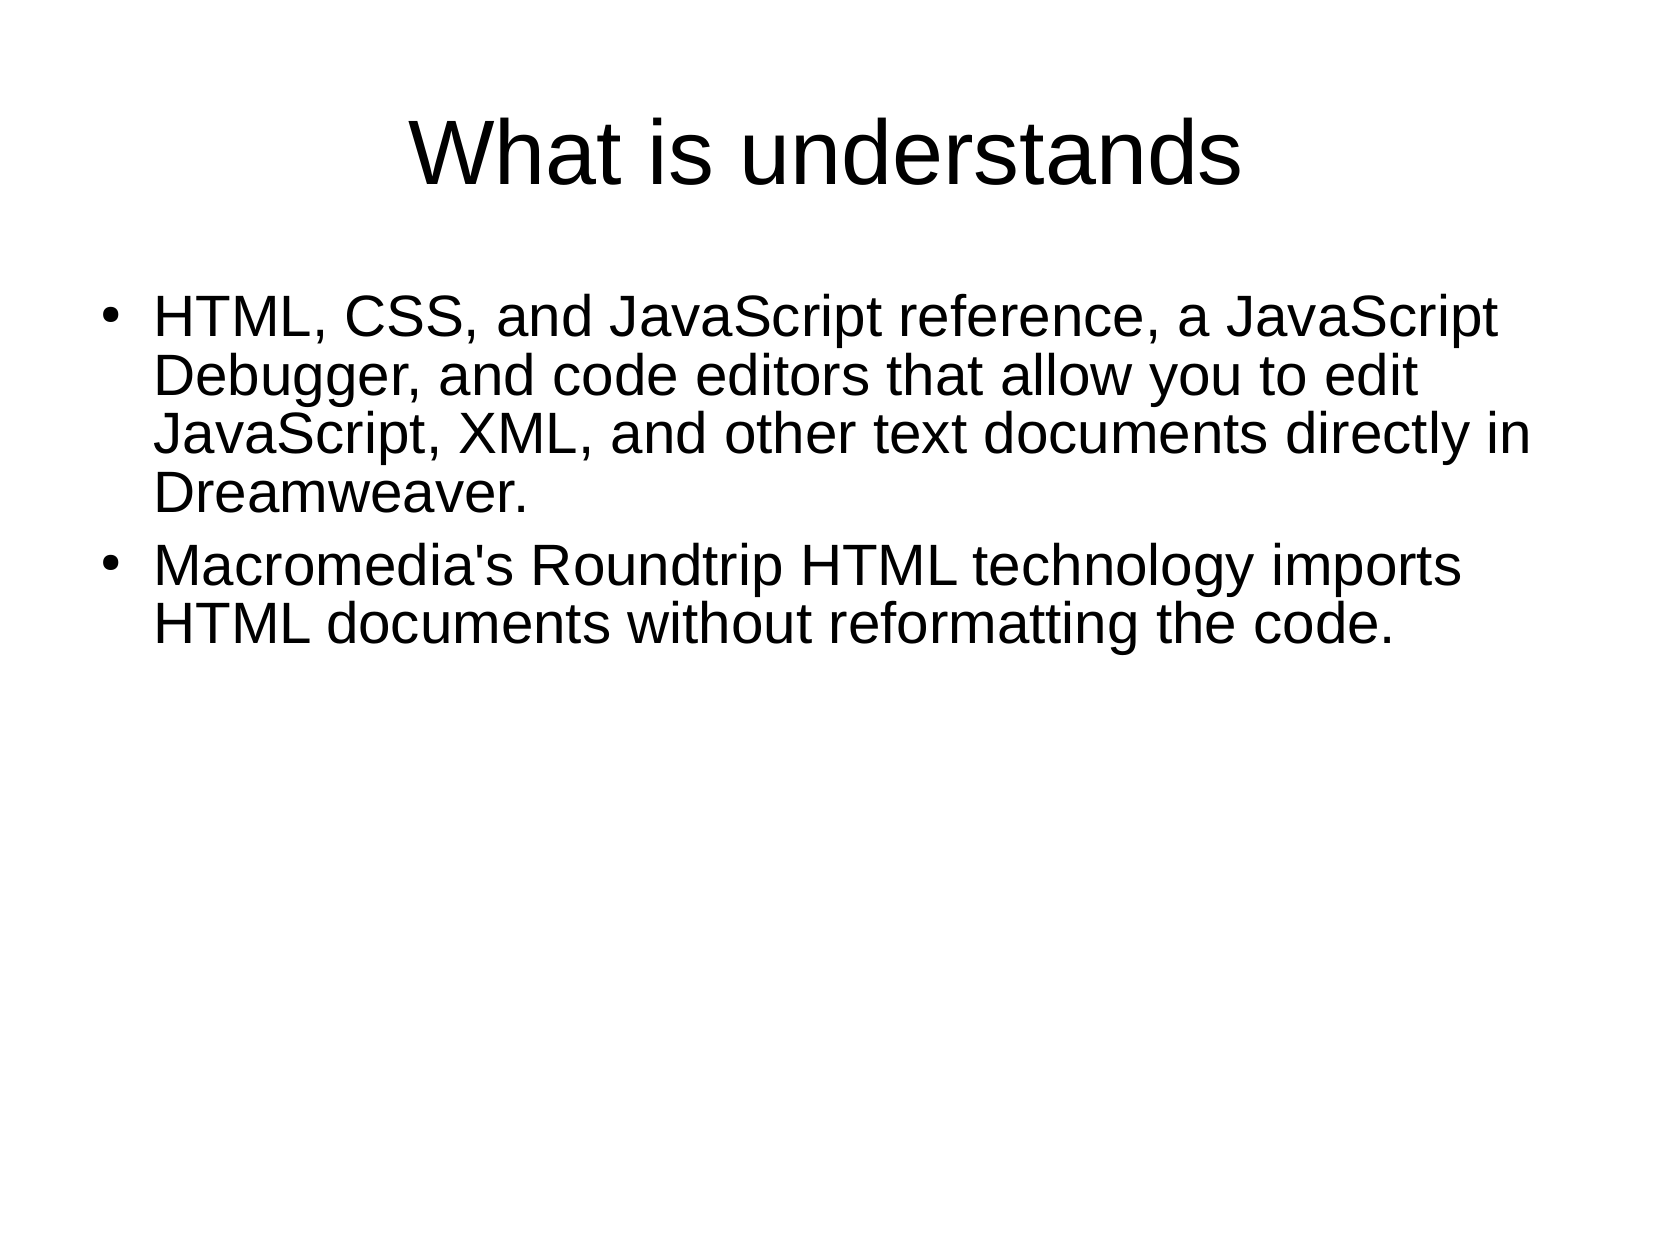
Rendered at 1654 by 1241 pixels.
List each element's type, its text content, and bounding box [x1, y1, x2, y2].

list HTML, CSS, and JavaScript reference, a JavaScript Debugger, and code editors that allow you to edit JavaScript, XML, and other text documents directly in Dreamweaver. Macromedia's Roundtrip HTML technology imports HTML documents without reformatting the code. [82, 290, 1571, 1109]
title What is understands [82, 49, 1571, 257]
